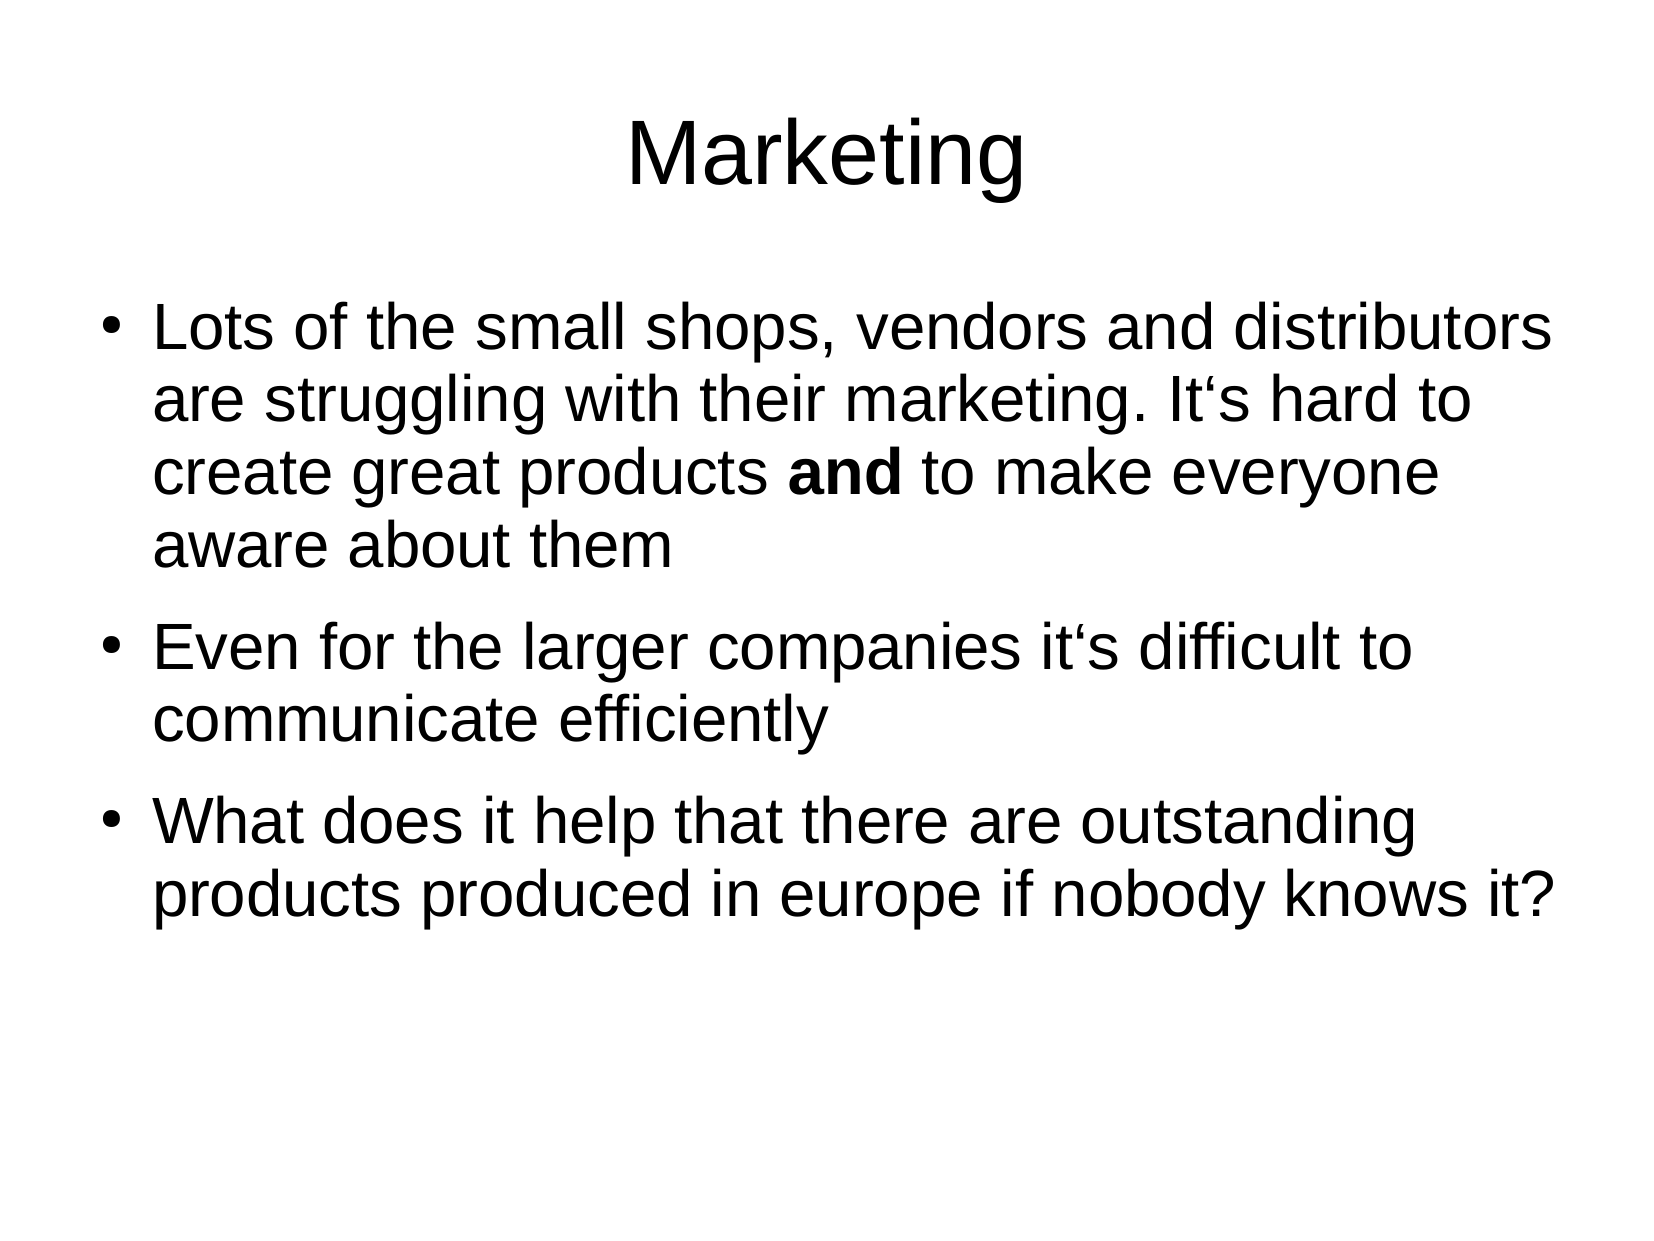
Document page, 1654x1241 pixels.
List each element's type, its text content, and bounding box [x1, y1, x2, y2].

list Lots of the small shops, vendors and distributors are struggling with their marketing. It‘s hard to create great products and to make everyone aware about them Even for the larger companies it‘s difficult to communicate efficiently What does it help that there are outstanding products produced in europe if nobody knows it? [82, 290, 1571, 1010]
title Marketing [82, 49, 1571, 257]
